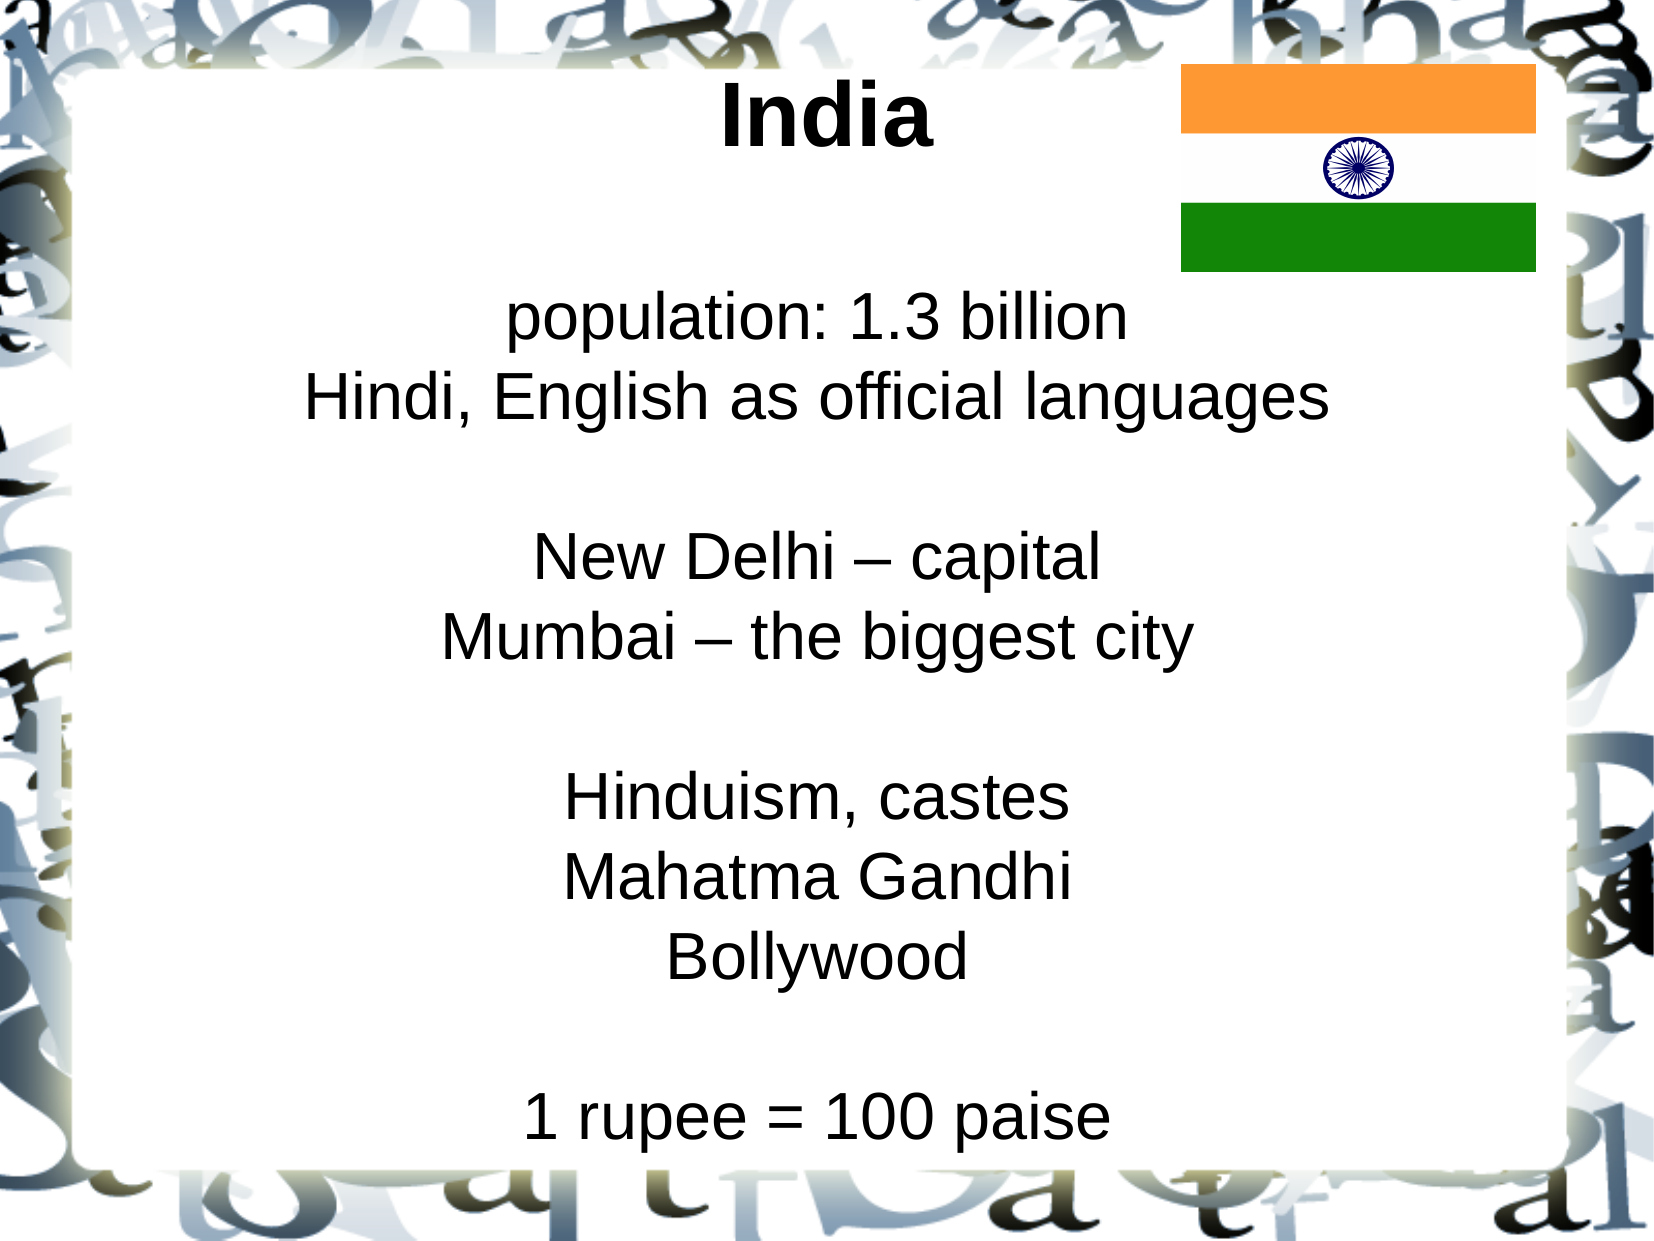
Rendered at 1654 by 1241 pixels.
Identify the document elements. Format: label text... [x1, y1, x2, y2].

subtitle population: 1.3 billion Hindi, English as official languages New Delhi – capital Mumbai – the biggest city Hinduism, castes Mahatma Gandhi Bollywood 1 rupee = 100 paise [106, 321, 1530, 1021]
title India [82, 35, 1571, 189]
picture [0, 0, 1654, 1241]
